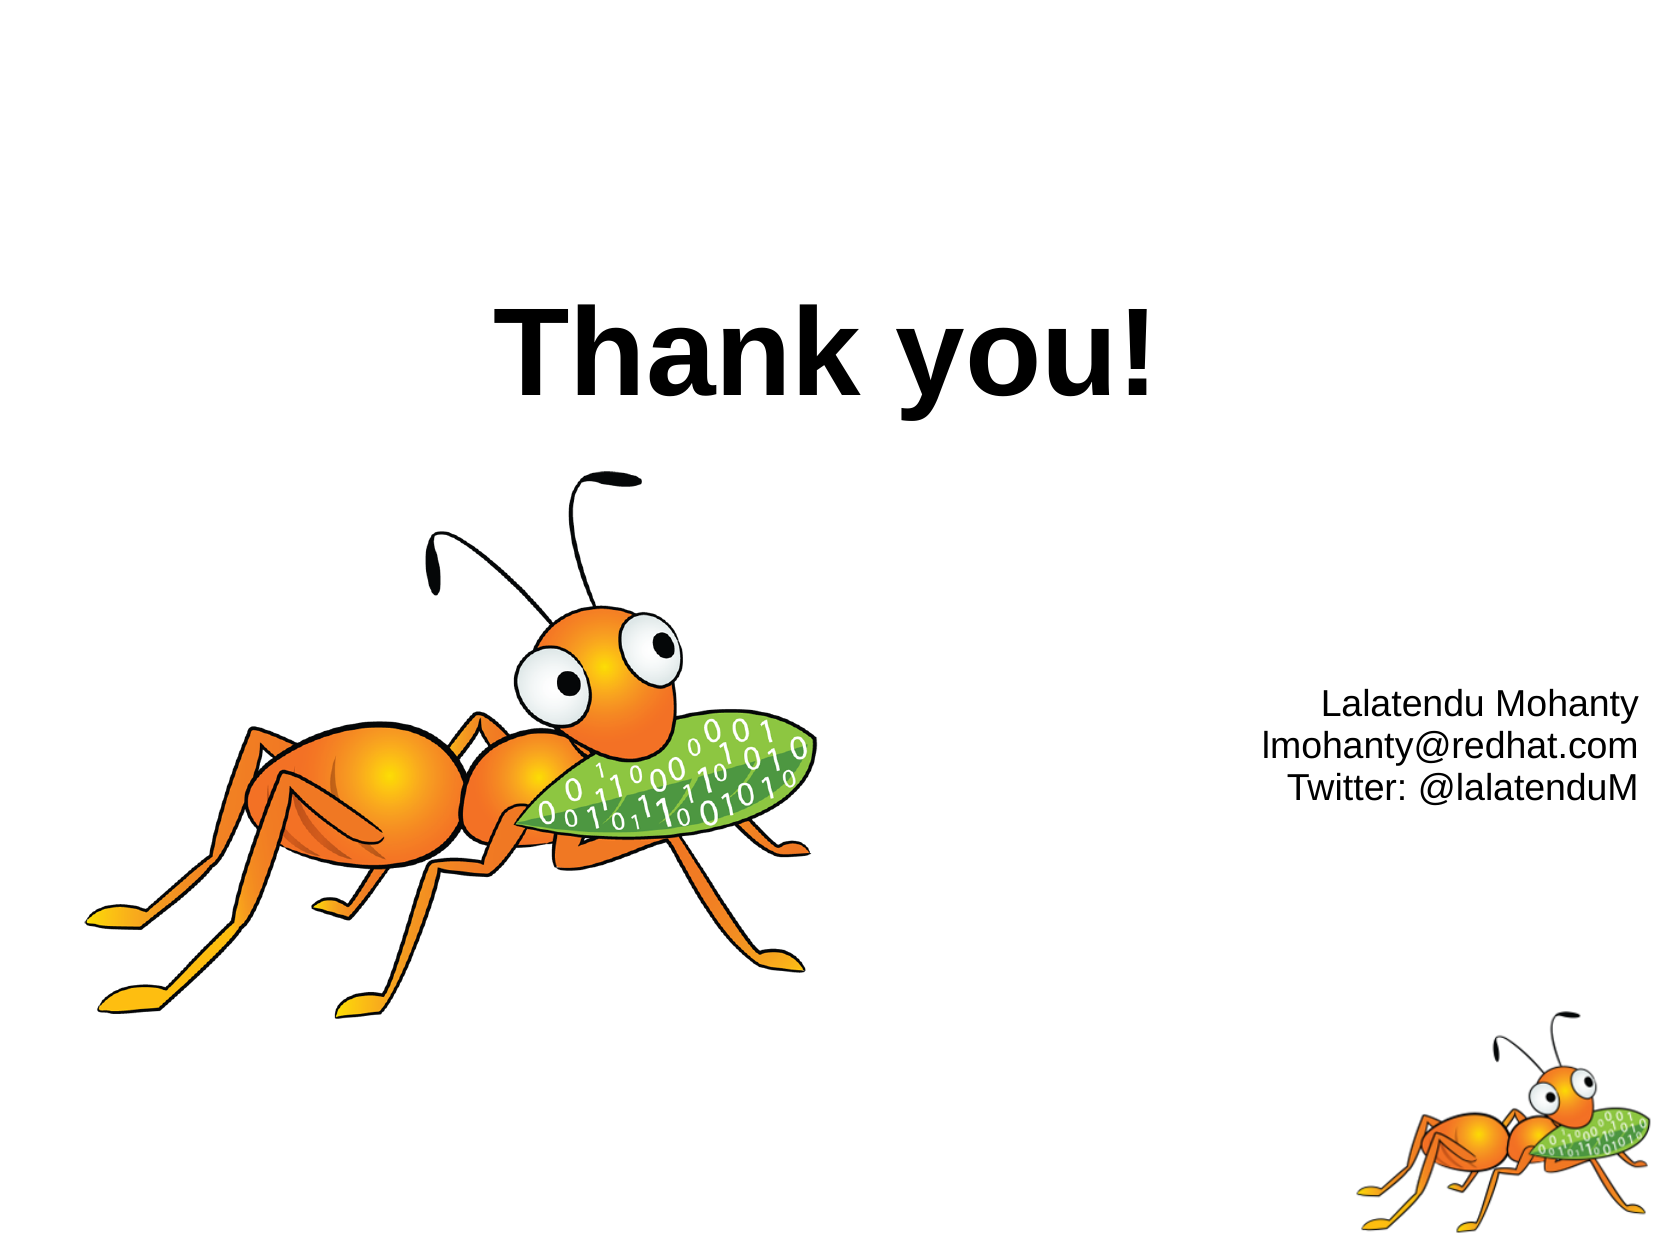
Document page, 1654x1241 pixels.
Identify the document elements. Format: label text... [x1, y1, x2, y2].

picture [1353, 1009, 1654, 1235]
picture [75, 464, 826, 1027]
subtitle Thank you! [82, 282, 1571, 423]
text_box Lalatendu Mohanty lmohanty@redhat.com Twitter: @lalatenduM [870, 591, 1654, 859]
